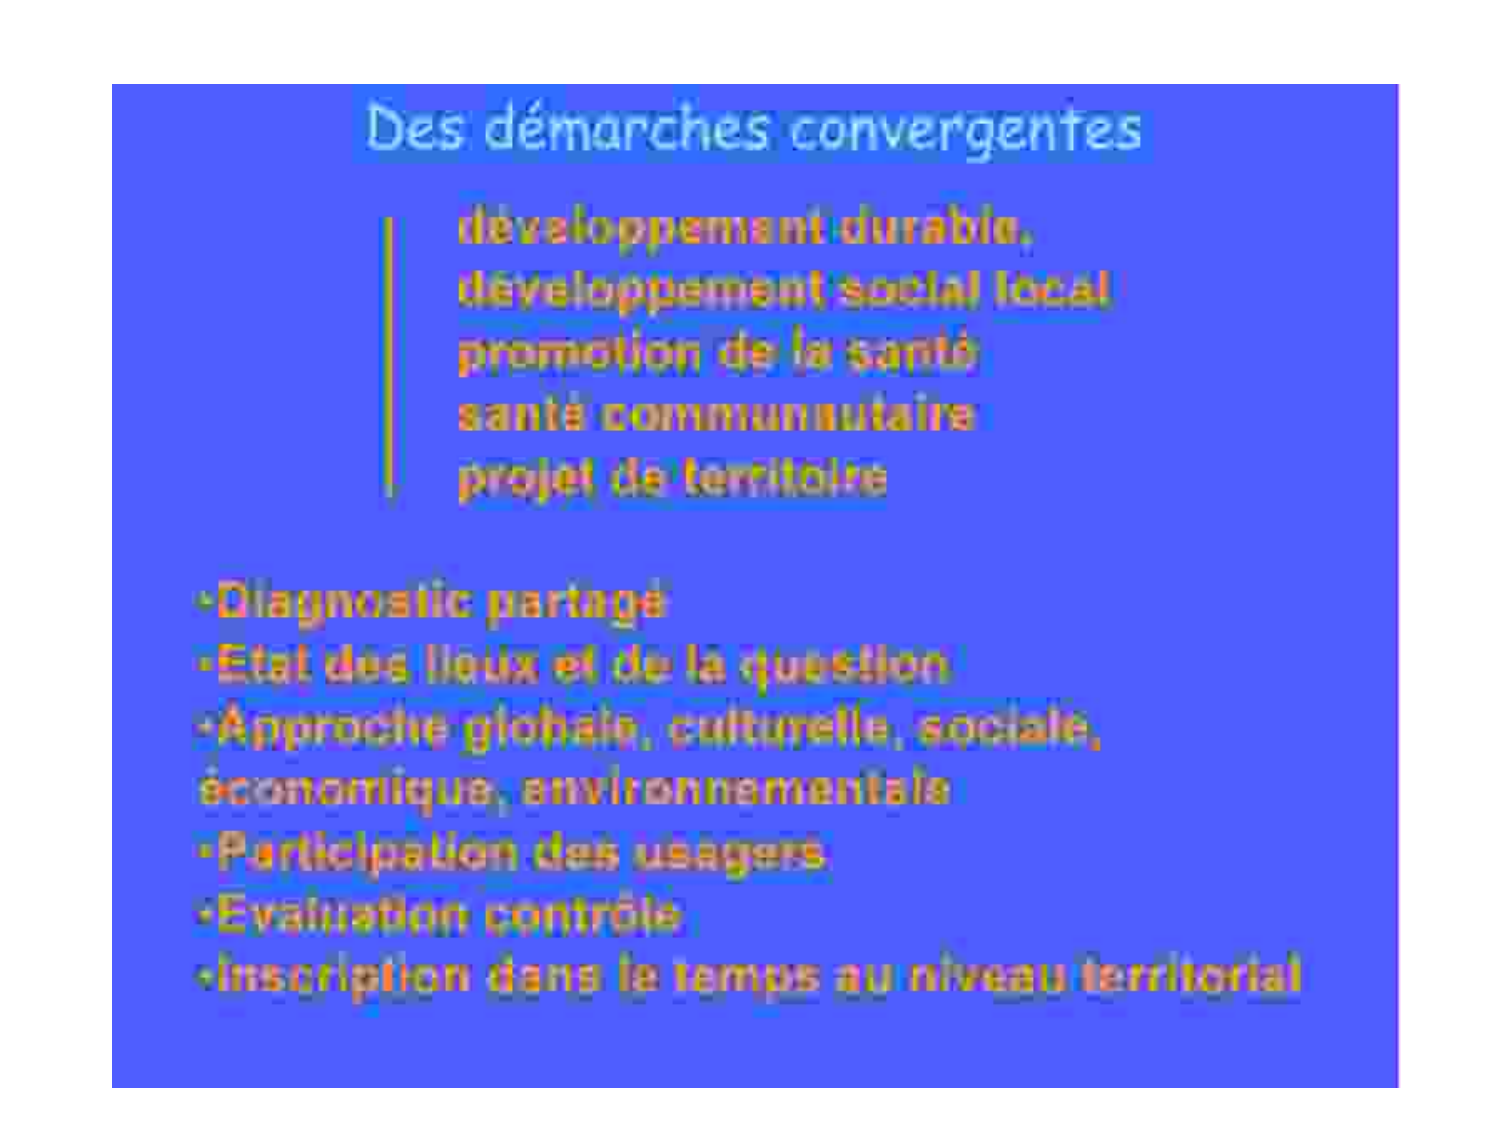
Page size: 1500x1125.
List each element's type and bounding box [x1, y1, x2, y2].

picture [112, 84, 1401, 1088]
